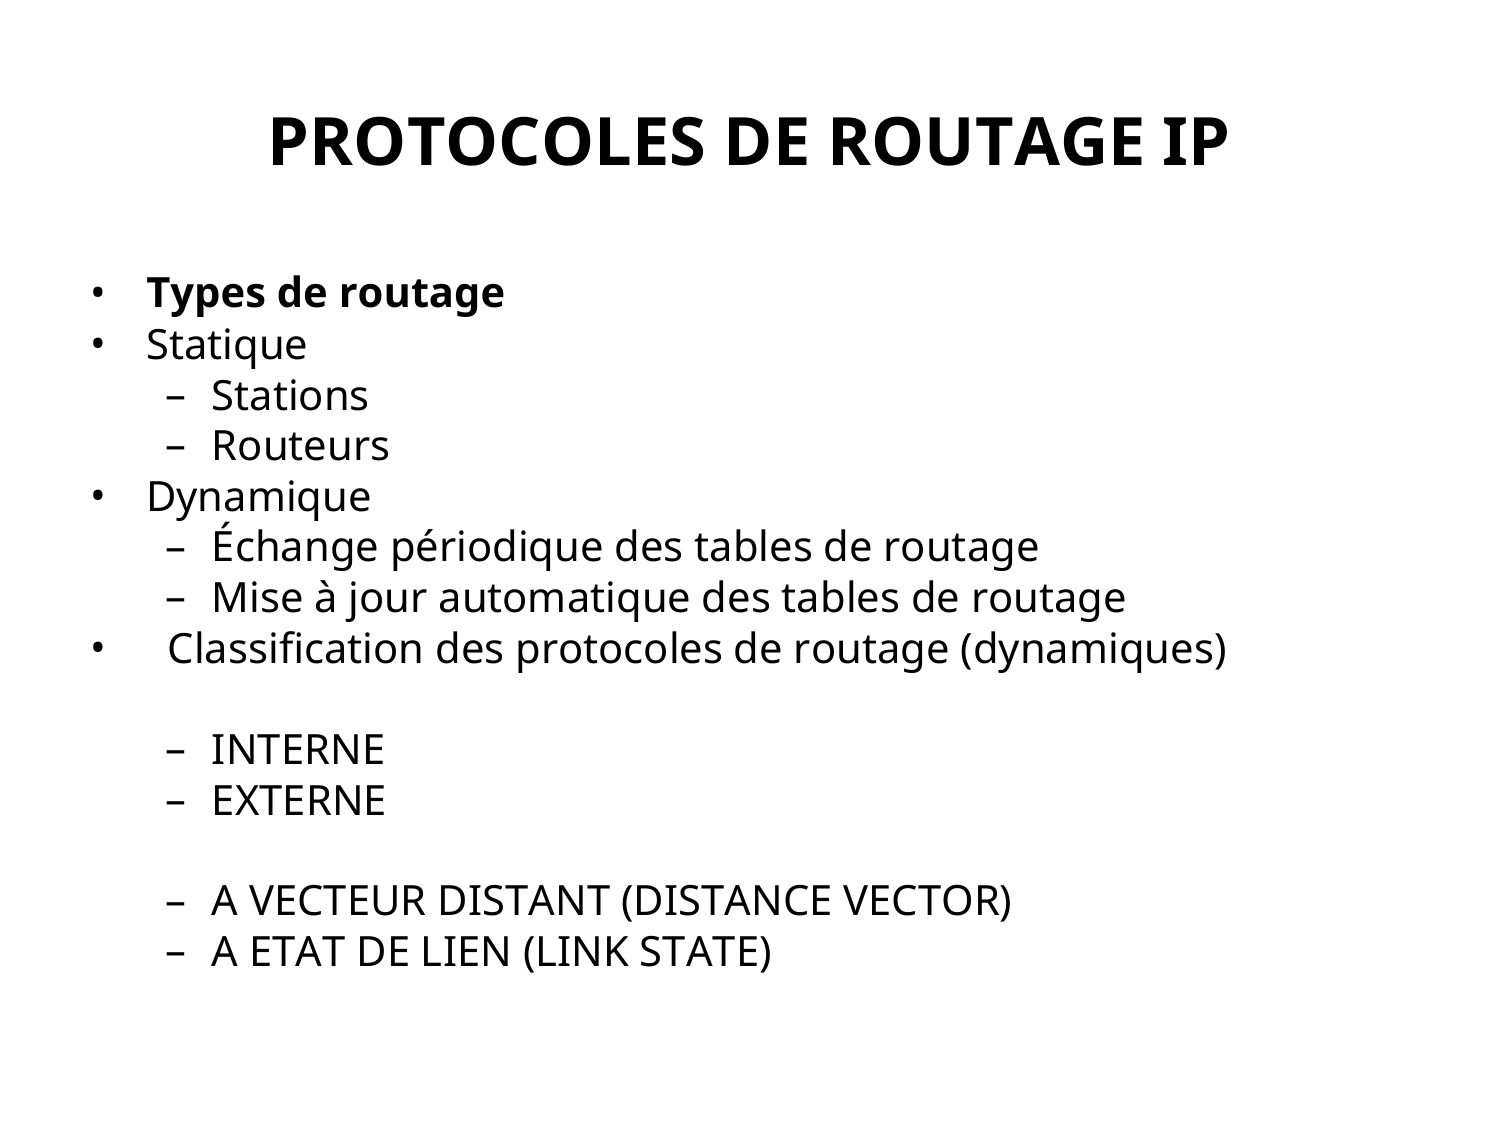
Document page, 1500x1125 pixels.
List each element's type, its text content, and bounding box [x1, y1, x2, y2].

list Types de routage Statique Stations Routeurs Dynamique Échange périodique des tables de routage Mise à jour automatique des tables de routage Classification des protocoles de routage (dynamiques) INTERNE EXTERNE A VECTEUR DISTANT (DISTANCE VECTOR) A ETAT DE LIEN (LINK STATE) [75, 262, 1426, 1005]
title PROTOCOLES DE ROUTAGE IP [75, 45, 1426, 233]
